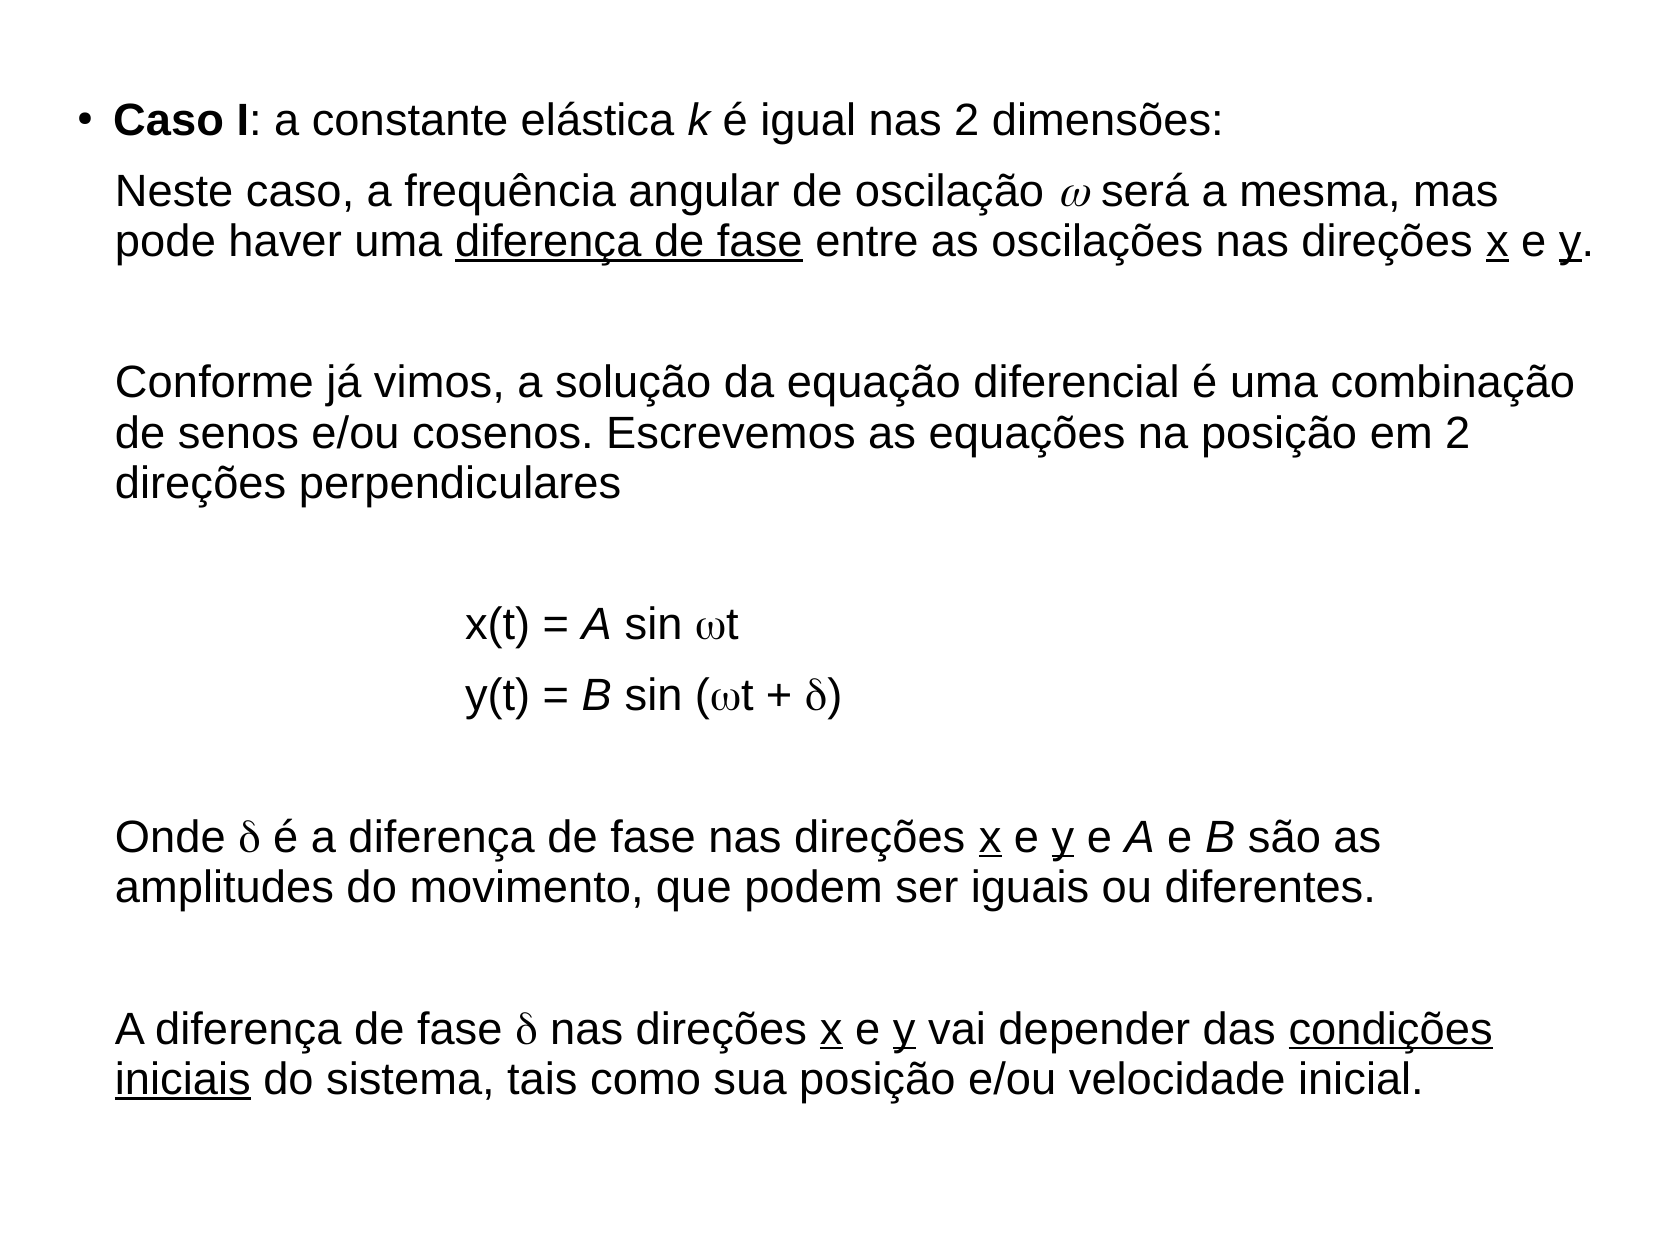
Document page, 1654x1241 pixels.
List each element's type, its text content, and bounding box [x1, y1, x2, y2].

list Caso I: a constante elástica k é igual nas 2 dimensões: Neste caso, a frequência angular de oscilação w será a mesma, mas pode haver uma diferença de fase entre as oscilações nas direções x e y. Conforme já vimos, a solução da equação diferencial é uma combinação de senos e/ou cosenos. Escrevemos as equações na posição em 2 direções perpendiculares x(t) = A sin wt y(t) = B sin (wt + d) Onde d é a diferença de fase nas direções x e y e A e B são as amplitudes do movimento, que podem ser iguais ou diferentes. A diferença de fase d nas direções x e y vai depender das condições iniciais do sistema, tais como sua posição e/ou velocidade inicial. [64, 94, 1601, 1111]
